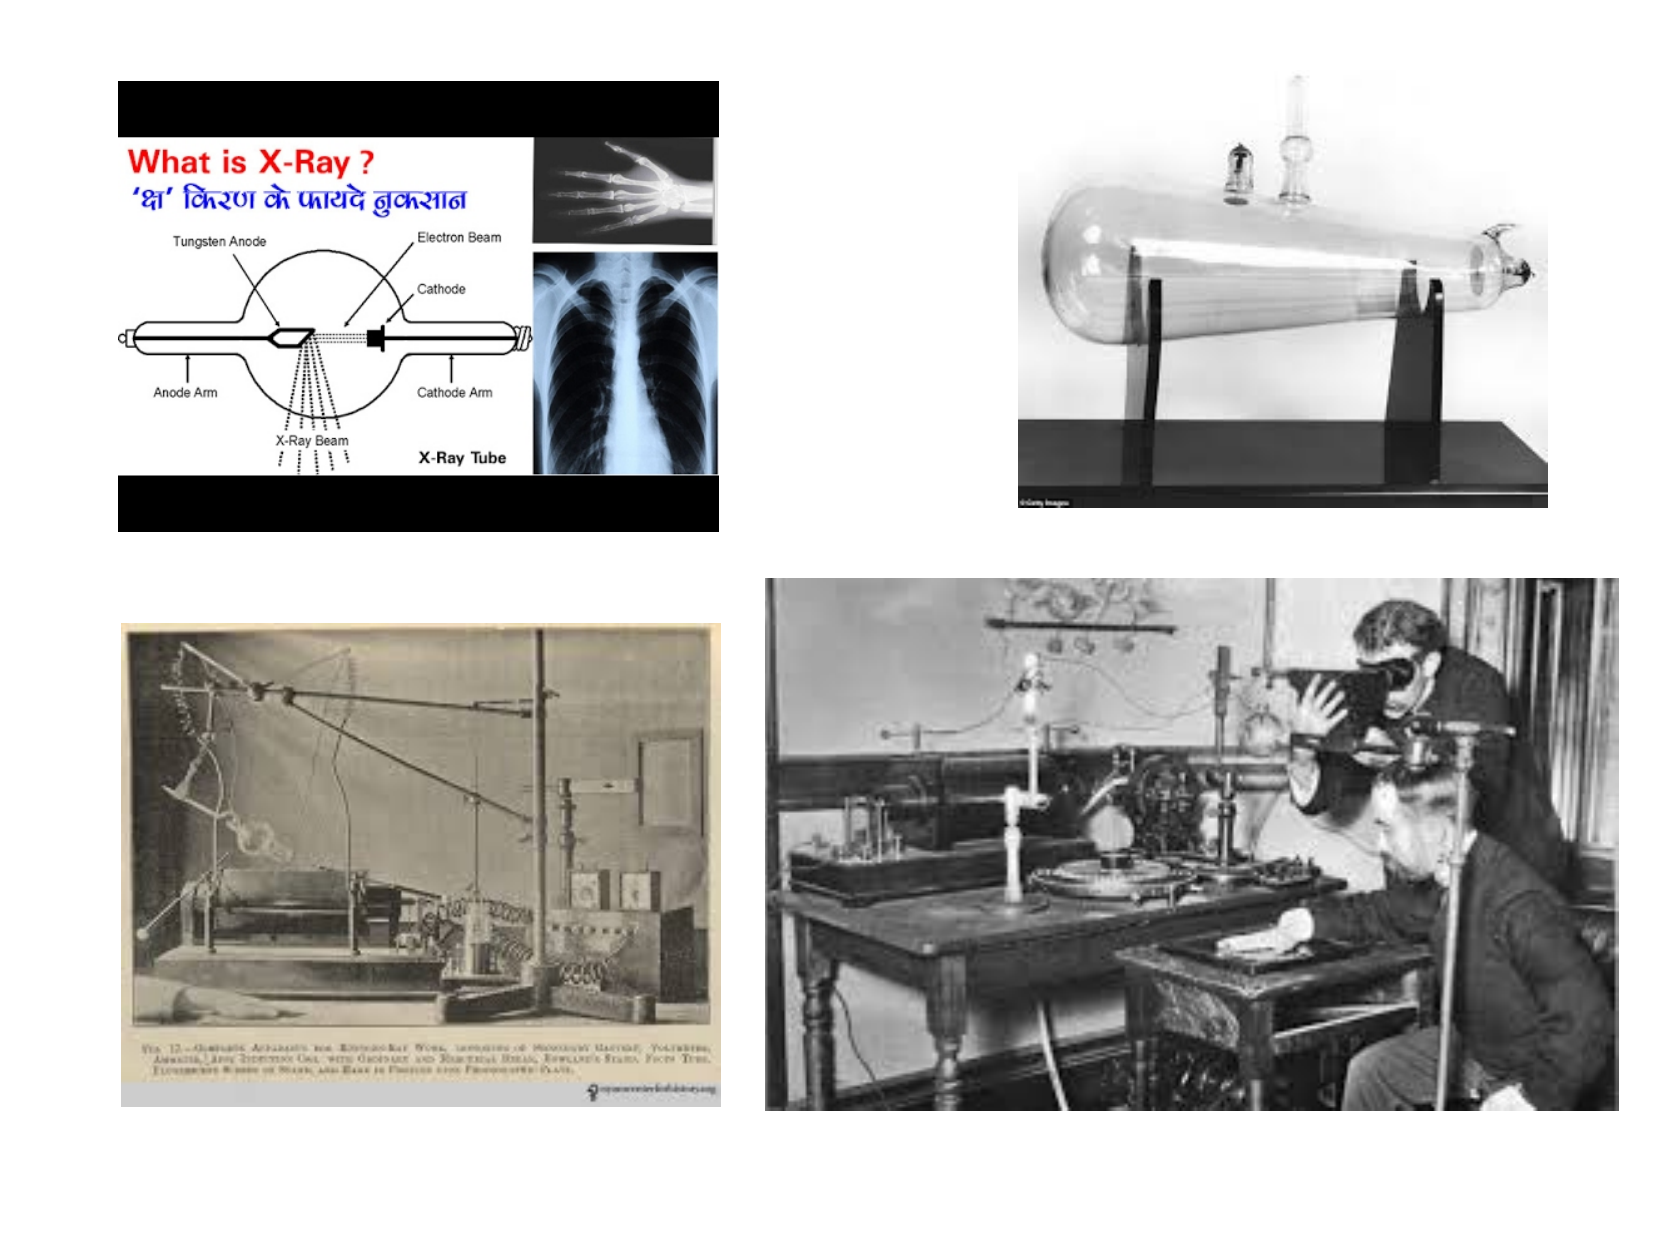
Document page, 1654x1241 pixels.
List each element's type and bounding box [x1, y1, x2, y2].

picture [118, 81, 719, 532]
picture [121, 623, 721, 1107]
picture [765, 578, 1619, 1111]
picture [1018, 70, 1548, 508]
